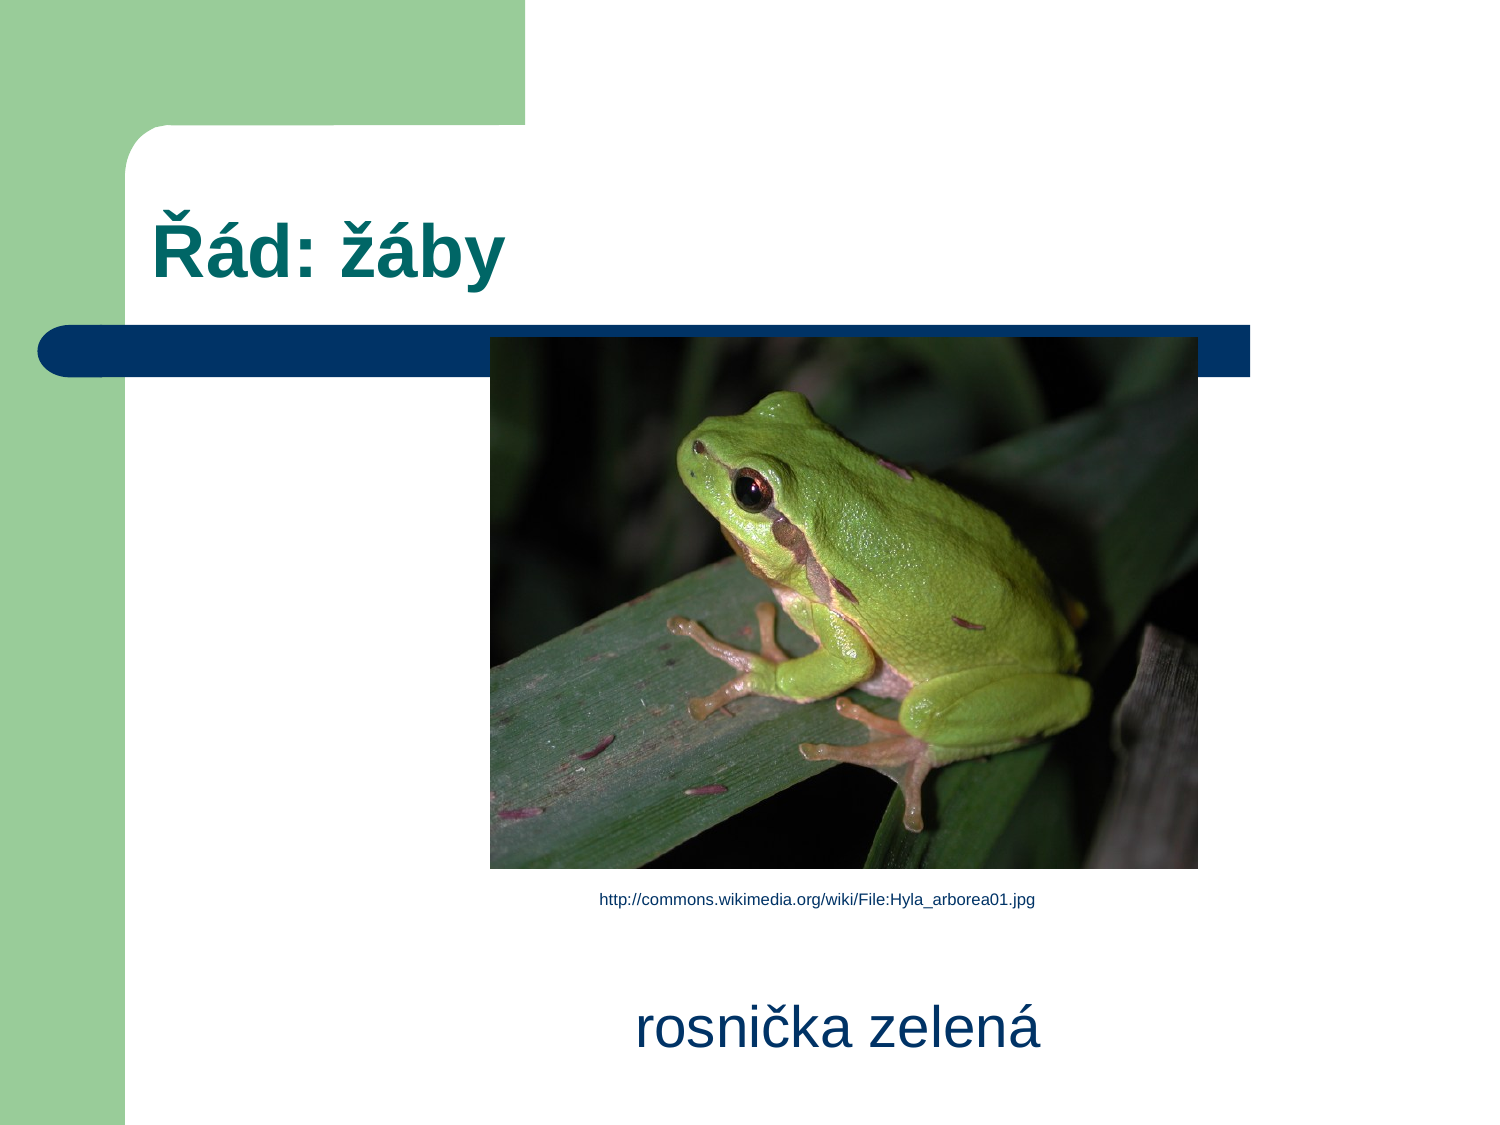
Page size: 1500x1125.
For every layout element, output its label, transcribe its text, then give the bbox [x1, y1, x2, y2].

text_box http://commons.wikimedia.org/wiki/File:Hyla_arborea01.jpg [584, 881, 1081, 917]
list rosnička zelená [620, 987, 1400, 1125]
title Řád: žáby [136, 136, 1414, 301]
picture [490, 337, 1198, 869]
